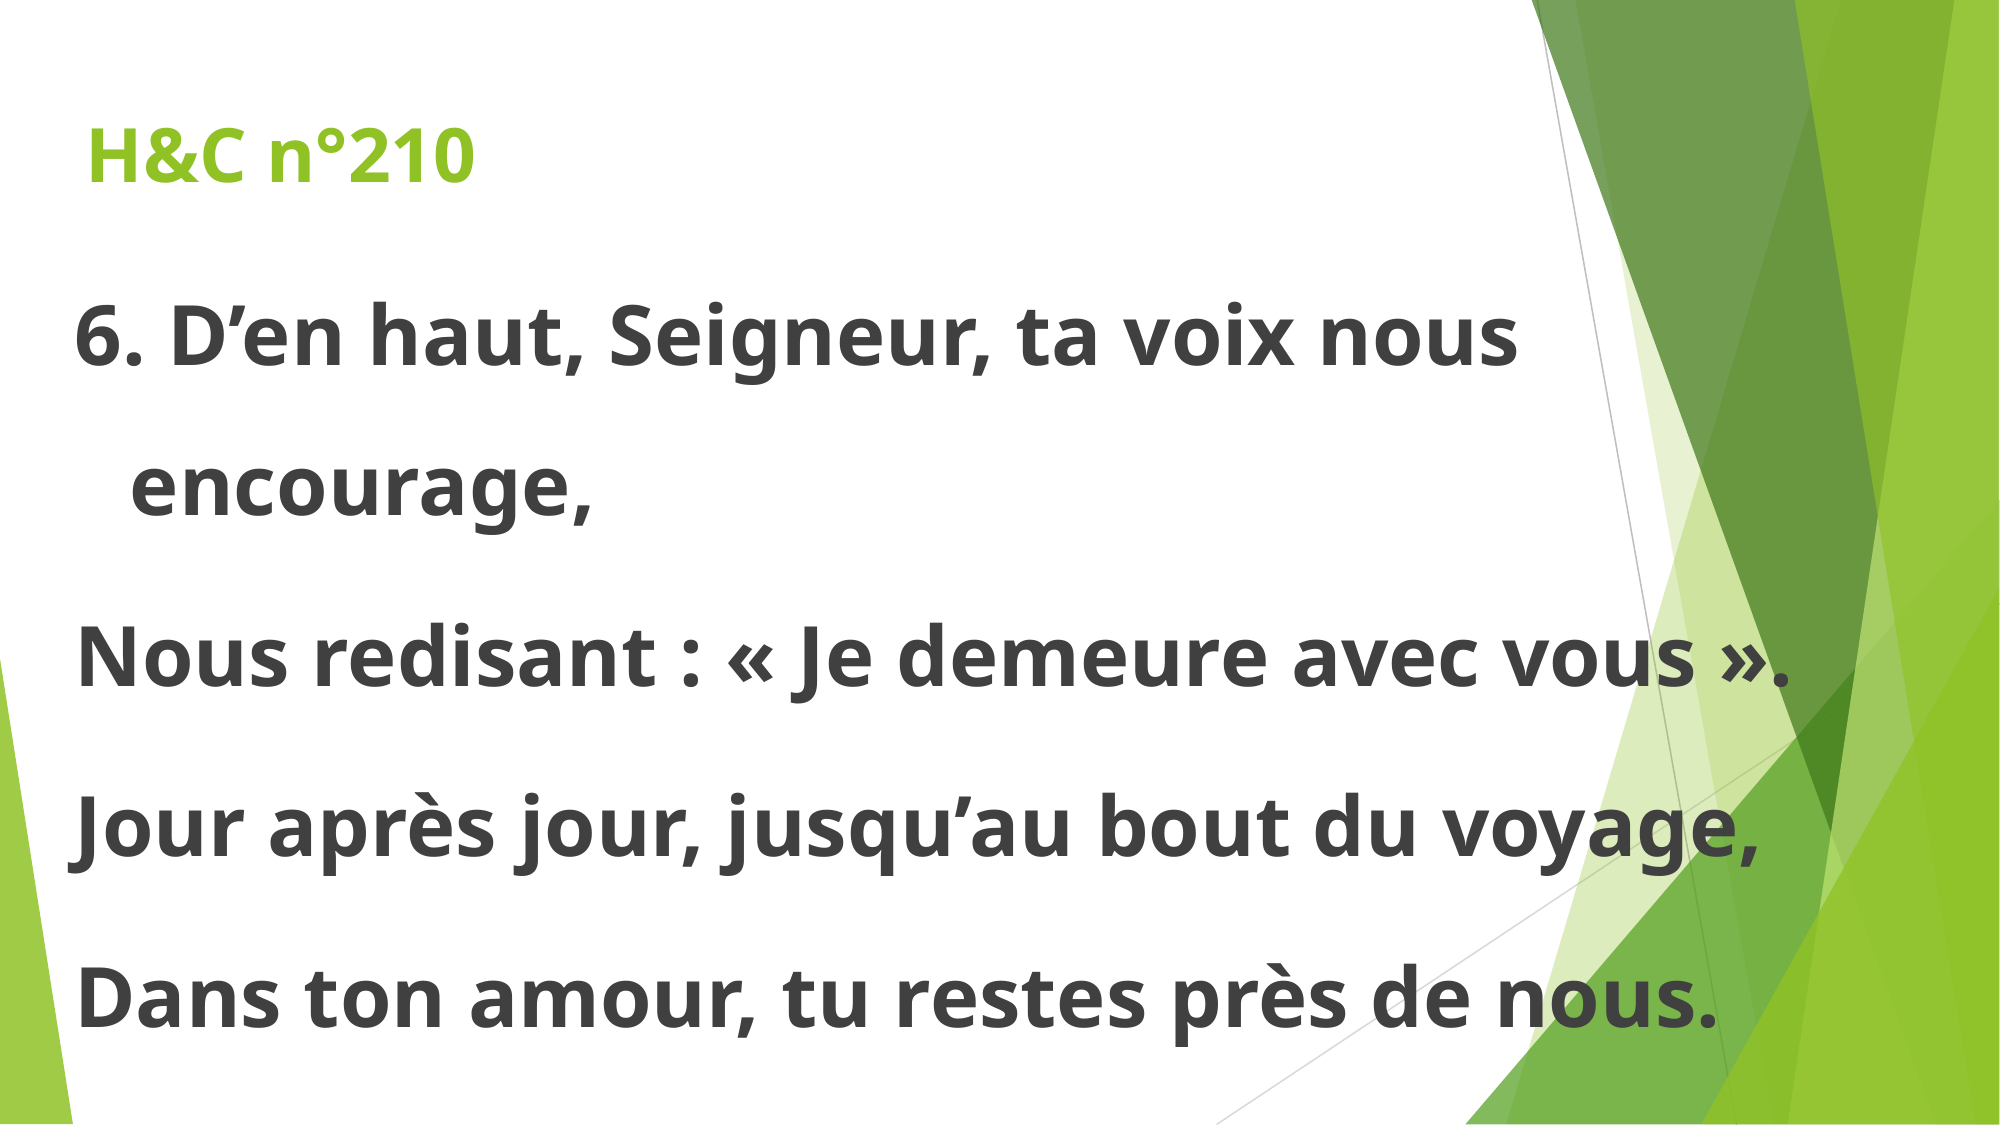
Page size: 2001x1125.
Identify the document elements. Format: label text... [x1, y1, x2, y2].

text_box H&C n°210 [70, 99, 1522, 224]
text_box 6. D’en haut, Seigneur, ta voix nous encourage, Nous redisant : « Je demeure avec vous ». Jour après jour, jusqu’au bout du voyage, Dans ton amour, tu restes près de nous. [59, 224, 1997, 1063]
